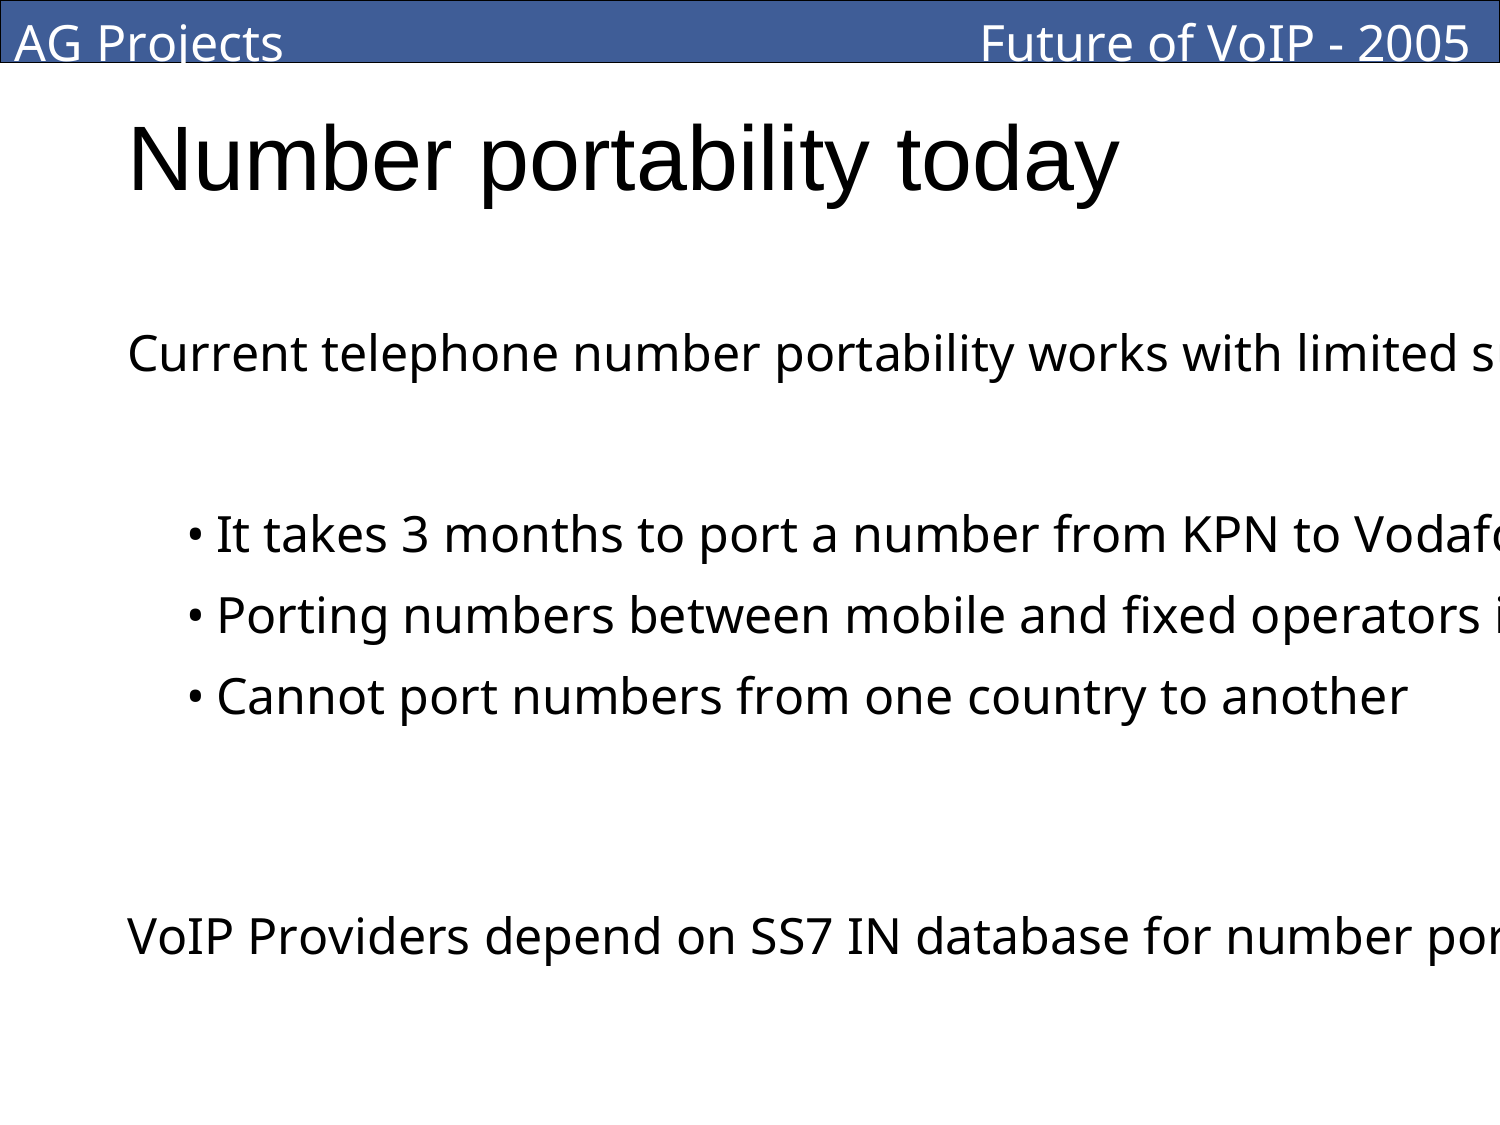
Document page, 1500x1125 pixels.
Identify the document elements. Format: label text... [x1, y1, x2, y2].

text_box Number portability today [112, 99, 1388, 232]
text_box It takes 3 months to port a number from KPN to Vodafone Porting numbers between mobile and fixed operators is still a dream Cannot port numbers from one country to another [112, 491, 1463, 848]
text_box Current telephone number portability works with limited success and dependent on regulatory in each country [112, 314, 1463, 468]
text_box VoIP Providers depend on SS7 IN database for number portability. It’s slow, expensive and not Internet ready. [112, 893, 1463, 1043]
